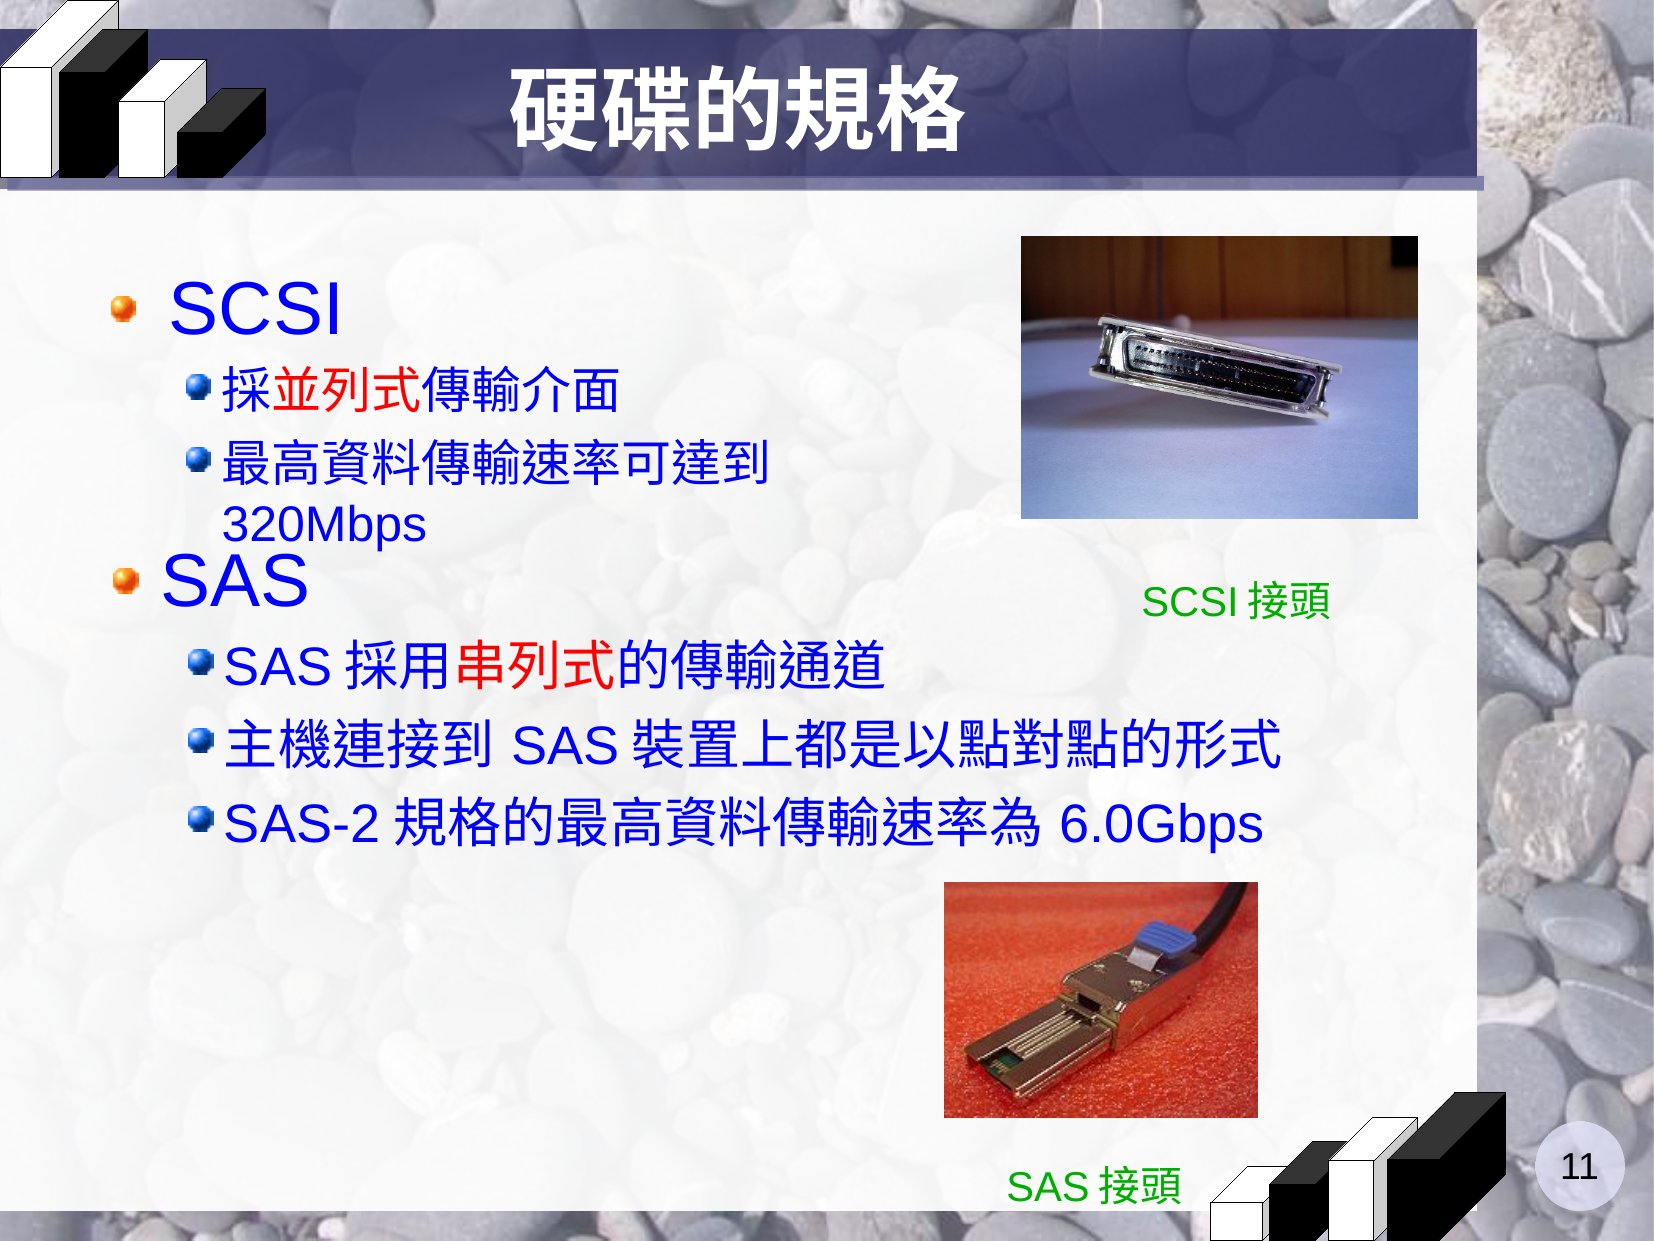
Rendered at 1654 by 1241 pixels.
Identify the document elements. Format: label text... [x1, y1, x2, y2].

text_box SAS接頭 [991, 1145, 1228, 1211]
picture [944, 882, 1258, 1118]
text_box SCSI 採並列式傳輸介面 最高資料傳輸速率可達到320Mbps [21, 259, 1004, 502]
text_box SCSI接頭 [1079, 561, 1394, 626]
text_box SAS SAS採用串列式的傳輸通道 主機連接到SAS裝置上都是以點對點的形式 SAS-2規格的最高資料傳輸速率為6.0Gbps [23, 531, 1300, 1001]
picture [1021, 236, 1418, 519]
title 硬碟的規格 [29, 48, 1447, 159]
